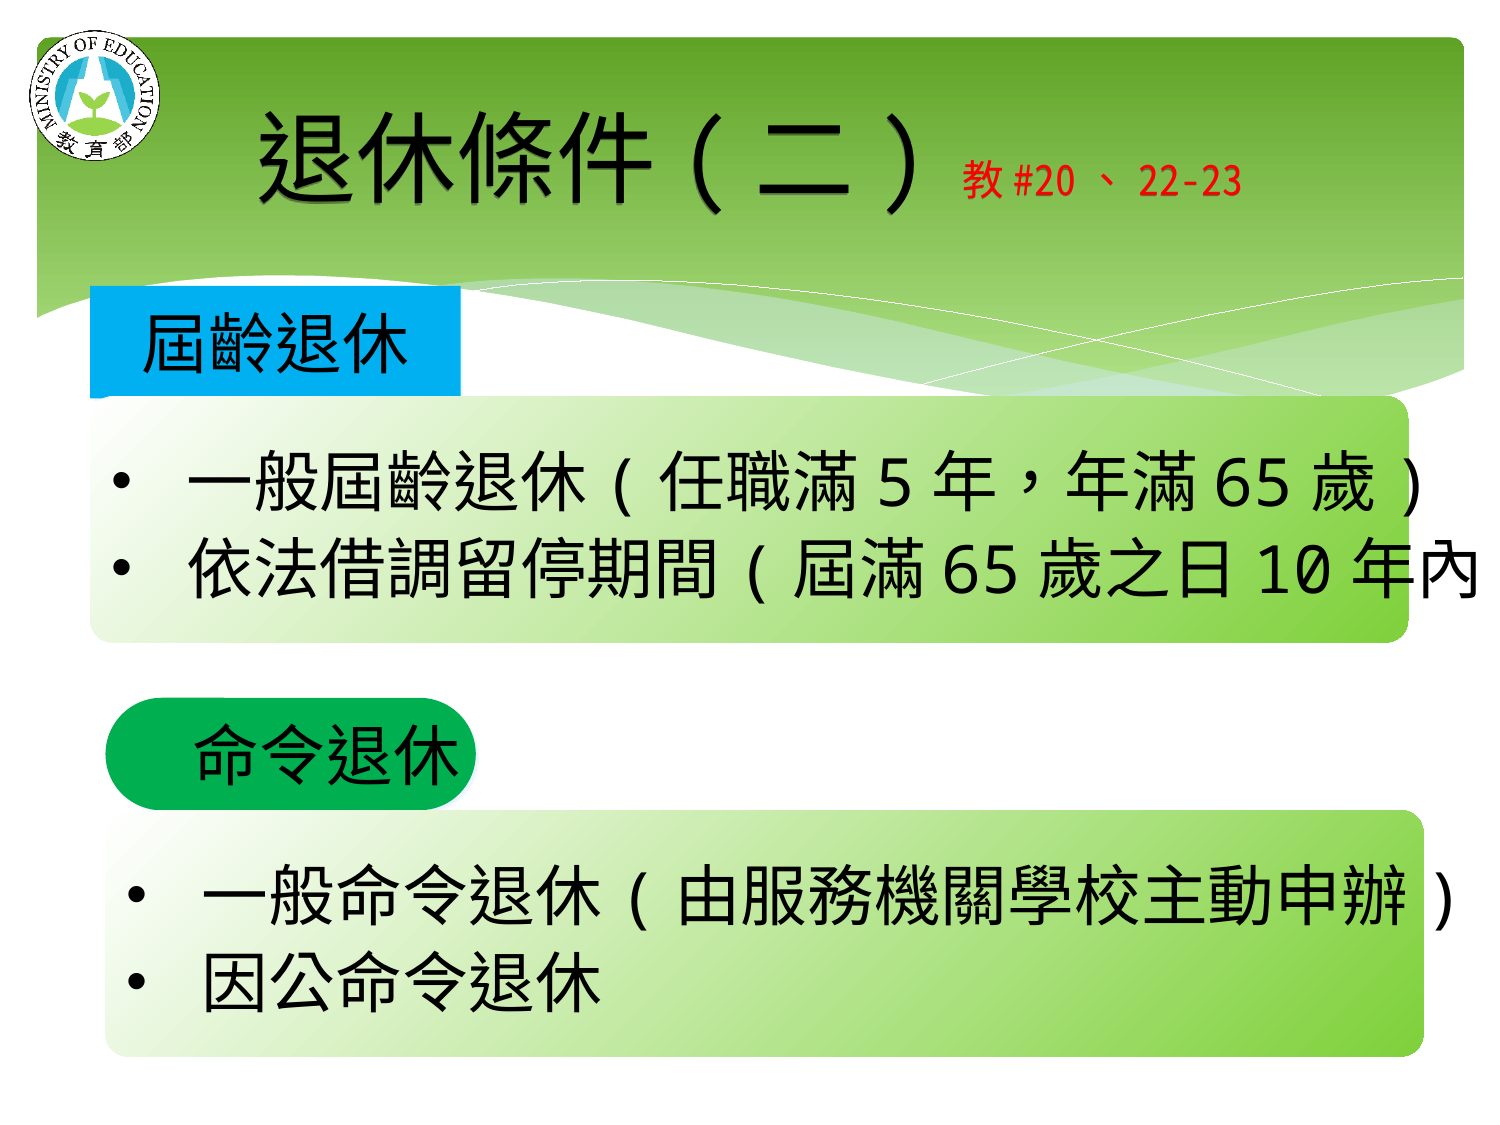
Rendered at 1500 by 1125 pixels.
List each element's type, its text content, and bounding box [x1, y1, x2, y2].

text_box 一般命令退休(由服務機關學校主動申辦) 因公命令退休 [105, 810, 1424, 1057]
title 退休條件(二) 教#20、22-23 [112, 54, 1388, 256]
text_box 命令退休 [105, 697, 476, 810]
list 屆齡退休 [90, 285, 461, 399]
picture [29, 30, 160, 161]
text_box 一般屆齡退休(任職滿5年，年滿65歲) 依法借調留停期間(屆滿65歲之日10年內) [90, 396, 1409, 643]
